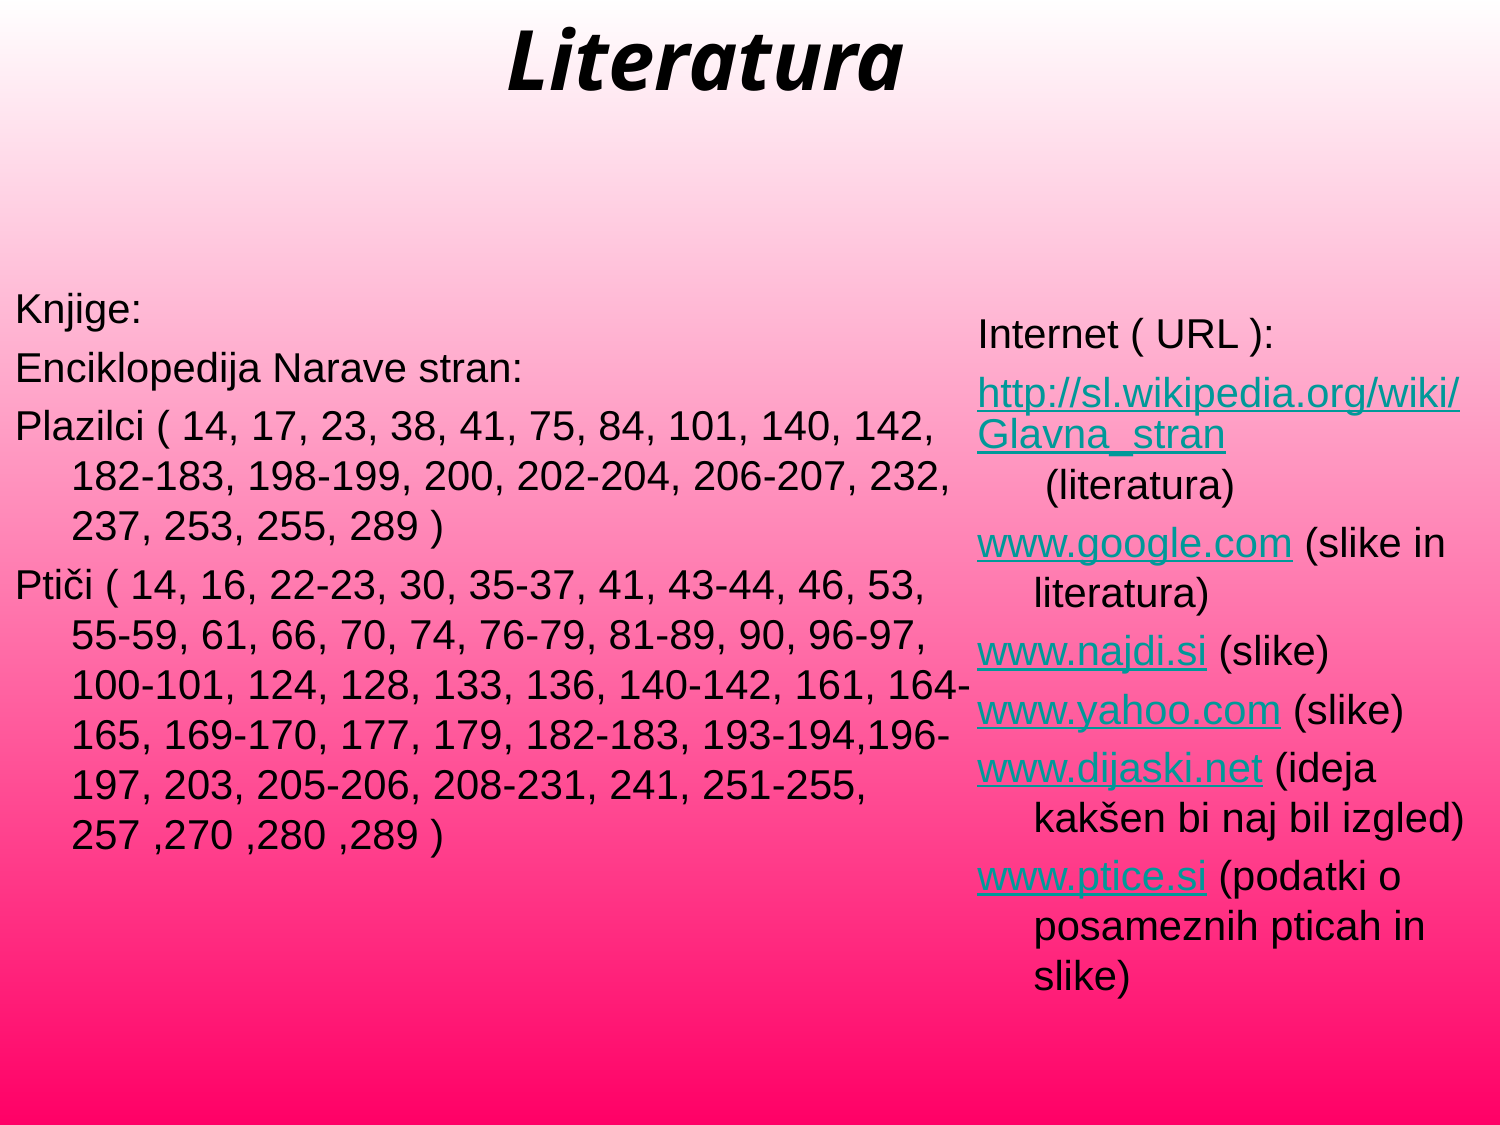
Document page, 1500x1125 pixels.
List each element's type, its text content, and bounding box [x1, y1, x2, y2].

text_box Literatura [137, 0, 1275, 275]
text_box Internet ( URL ): http://sl.wikipedia.org/wiki/Glavna_stran (literatura) www.google.com (slike in literatura) www.najdi.si (slike) www.yahoo.com (slike) www.dijaski.net (ideja kakšen bi naj bil izgled) www.ptice.si (podatki o posameznih pticah in slike) [962, 299, 1500, 1043]
text_box Knjige: Enciklopedija Narave stran: Plazilci ( 14, 17, 23, 38, 41, 75, 84, 101, 140, 142, 182-183, 198-199, 200, 202-204, 206-207, 232, 237, 253, 255, 289 ) Ptiči ( 14, 16, 22-23, 30, 35-37, 41, 43-44, 46, 53, 55-59, 61, 66, 70, 74, 76-79, 81-89, 90, 96-97, 100-101, 124, 128, 133, 136, 140-142, 161, 164-165, 169-170, 177, 179, 182-183, 193-194,196-197, 203, 205-206, 208-231, 241, 251-255, 257 ,270 ,280 ,289 ) [0, 274, 988, 1018]
